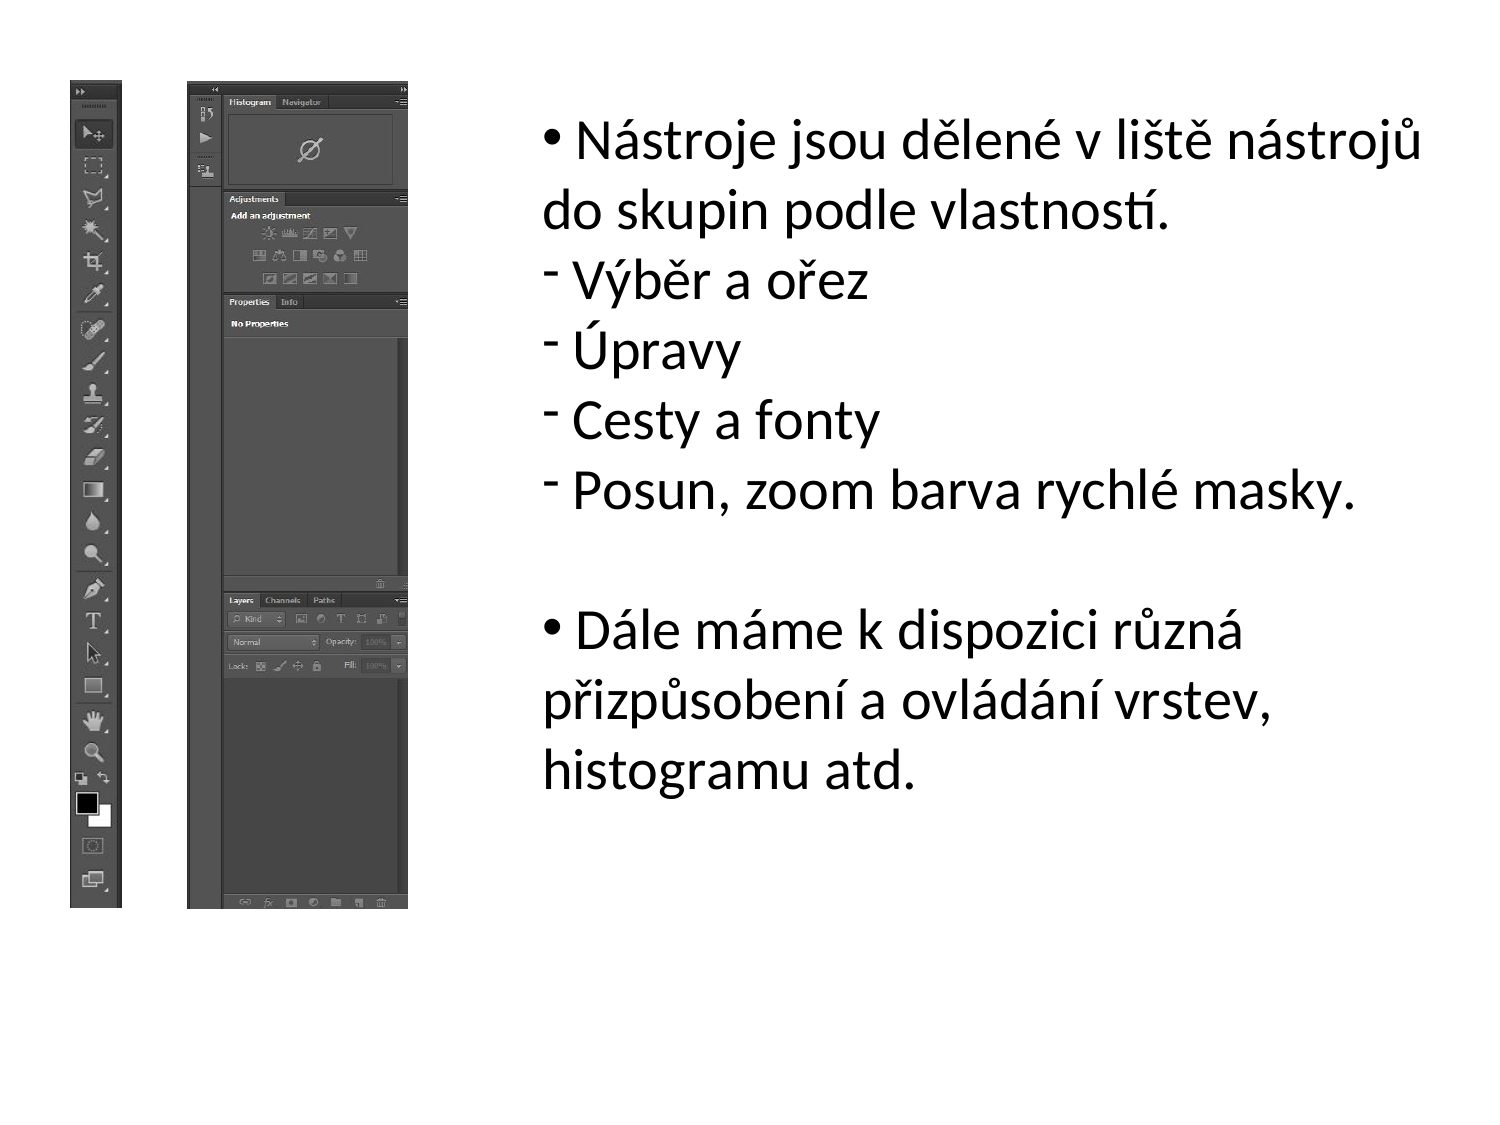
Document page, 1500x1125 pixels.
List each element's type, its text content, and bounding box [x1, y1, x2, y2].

text_box Nástroje jsou dělené v liště nástrojů do skupin podle vlastností. Výběr a ořez Úpravy Cesty a fonty Posun, zoom barva rychlé masky. Dále máme k dispozici různá přizpůsobení a ovládání vrstev, histogramu atd. [527, 93, 1465, 844]
picture [187, 81, 408, 909]
picture [70, 80, 122, 908]
